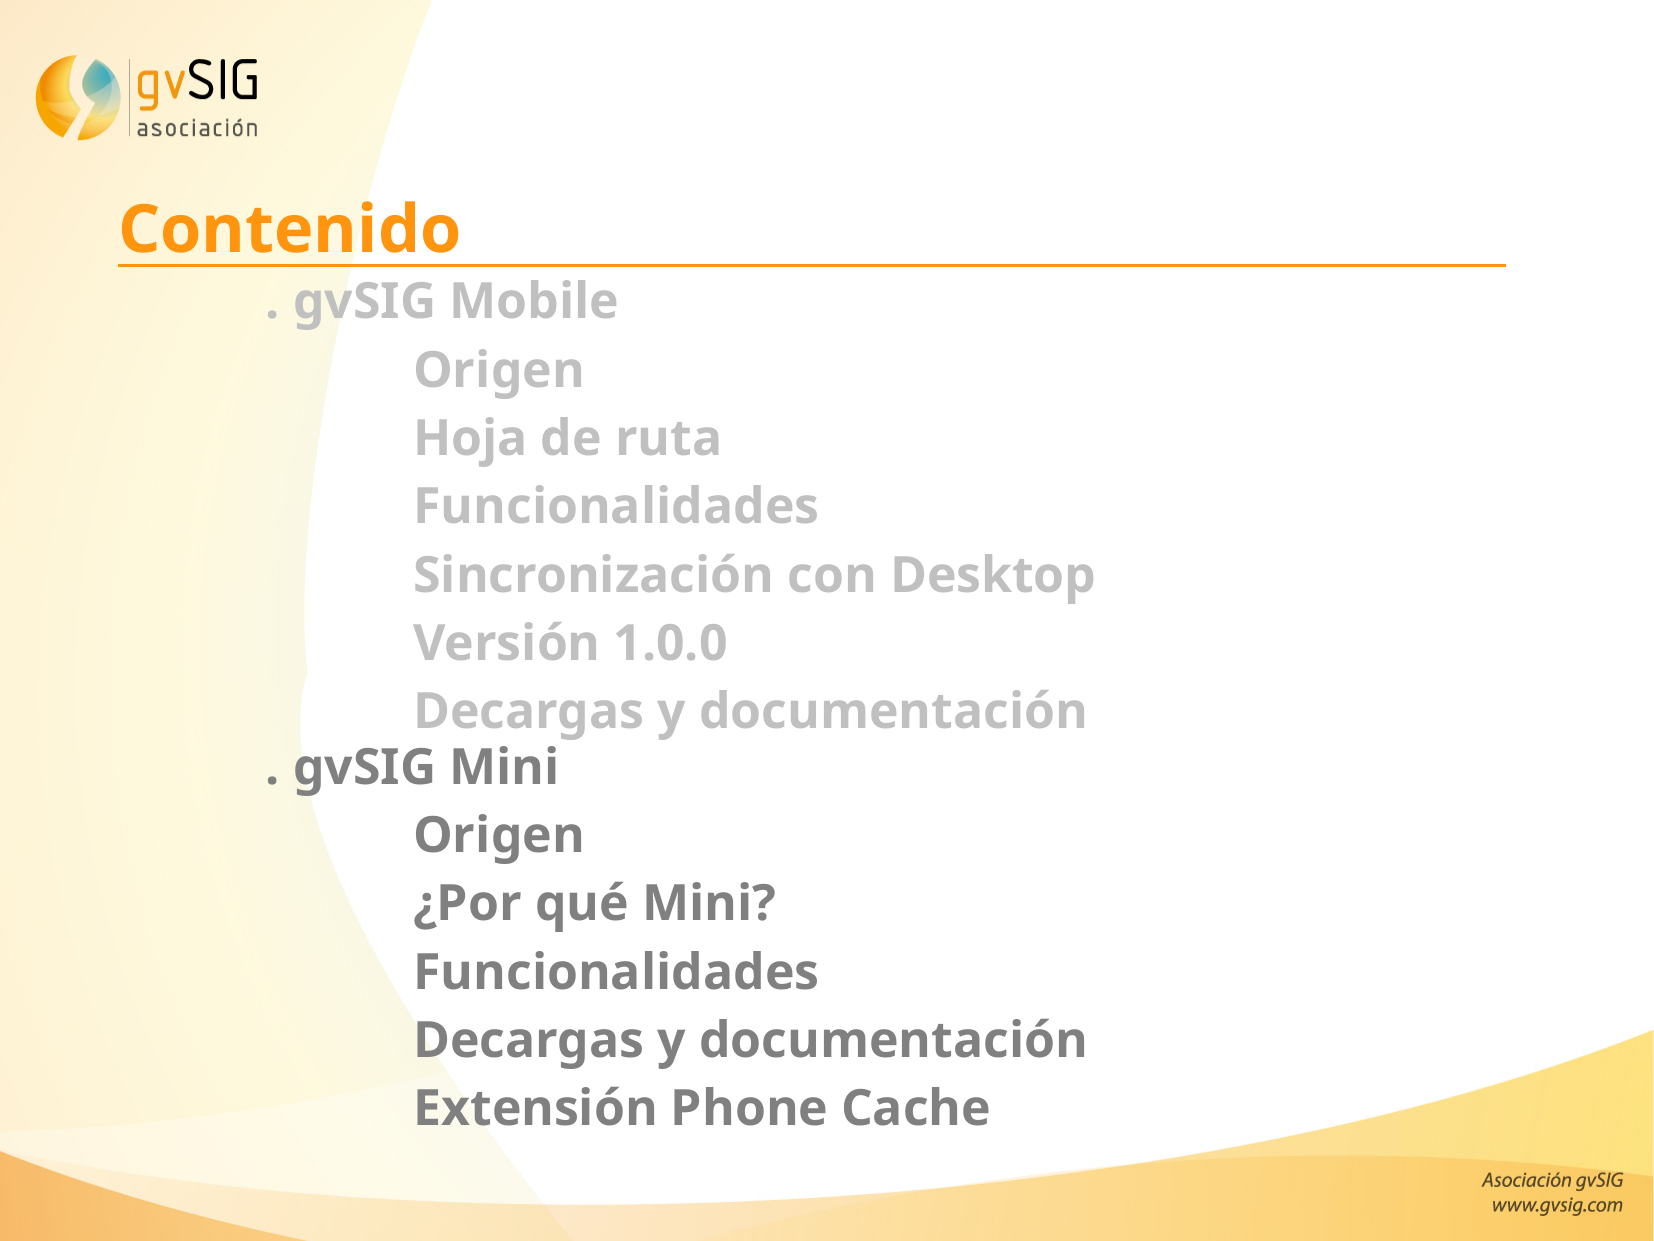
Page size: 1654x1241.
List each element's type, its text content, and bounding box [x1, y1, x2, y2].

title . gvSIG Mini Origen ¿Por qué Mini? Funcionalidades Decargas y documentación Extensión Phone Cache [265, 760, 1506, 1111]
title Contenido [118, 177, 1607, 276]
picture [0, 0, 1654, 1241]
title . gvSIG Mobile Origen Hoja de ruta Funcionalidades Sincronización con Desktop Versión 1.0.0 Decargas y documentación [265, 300, 1329, 709]
